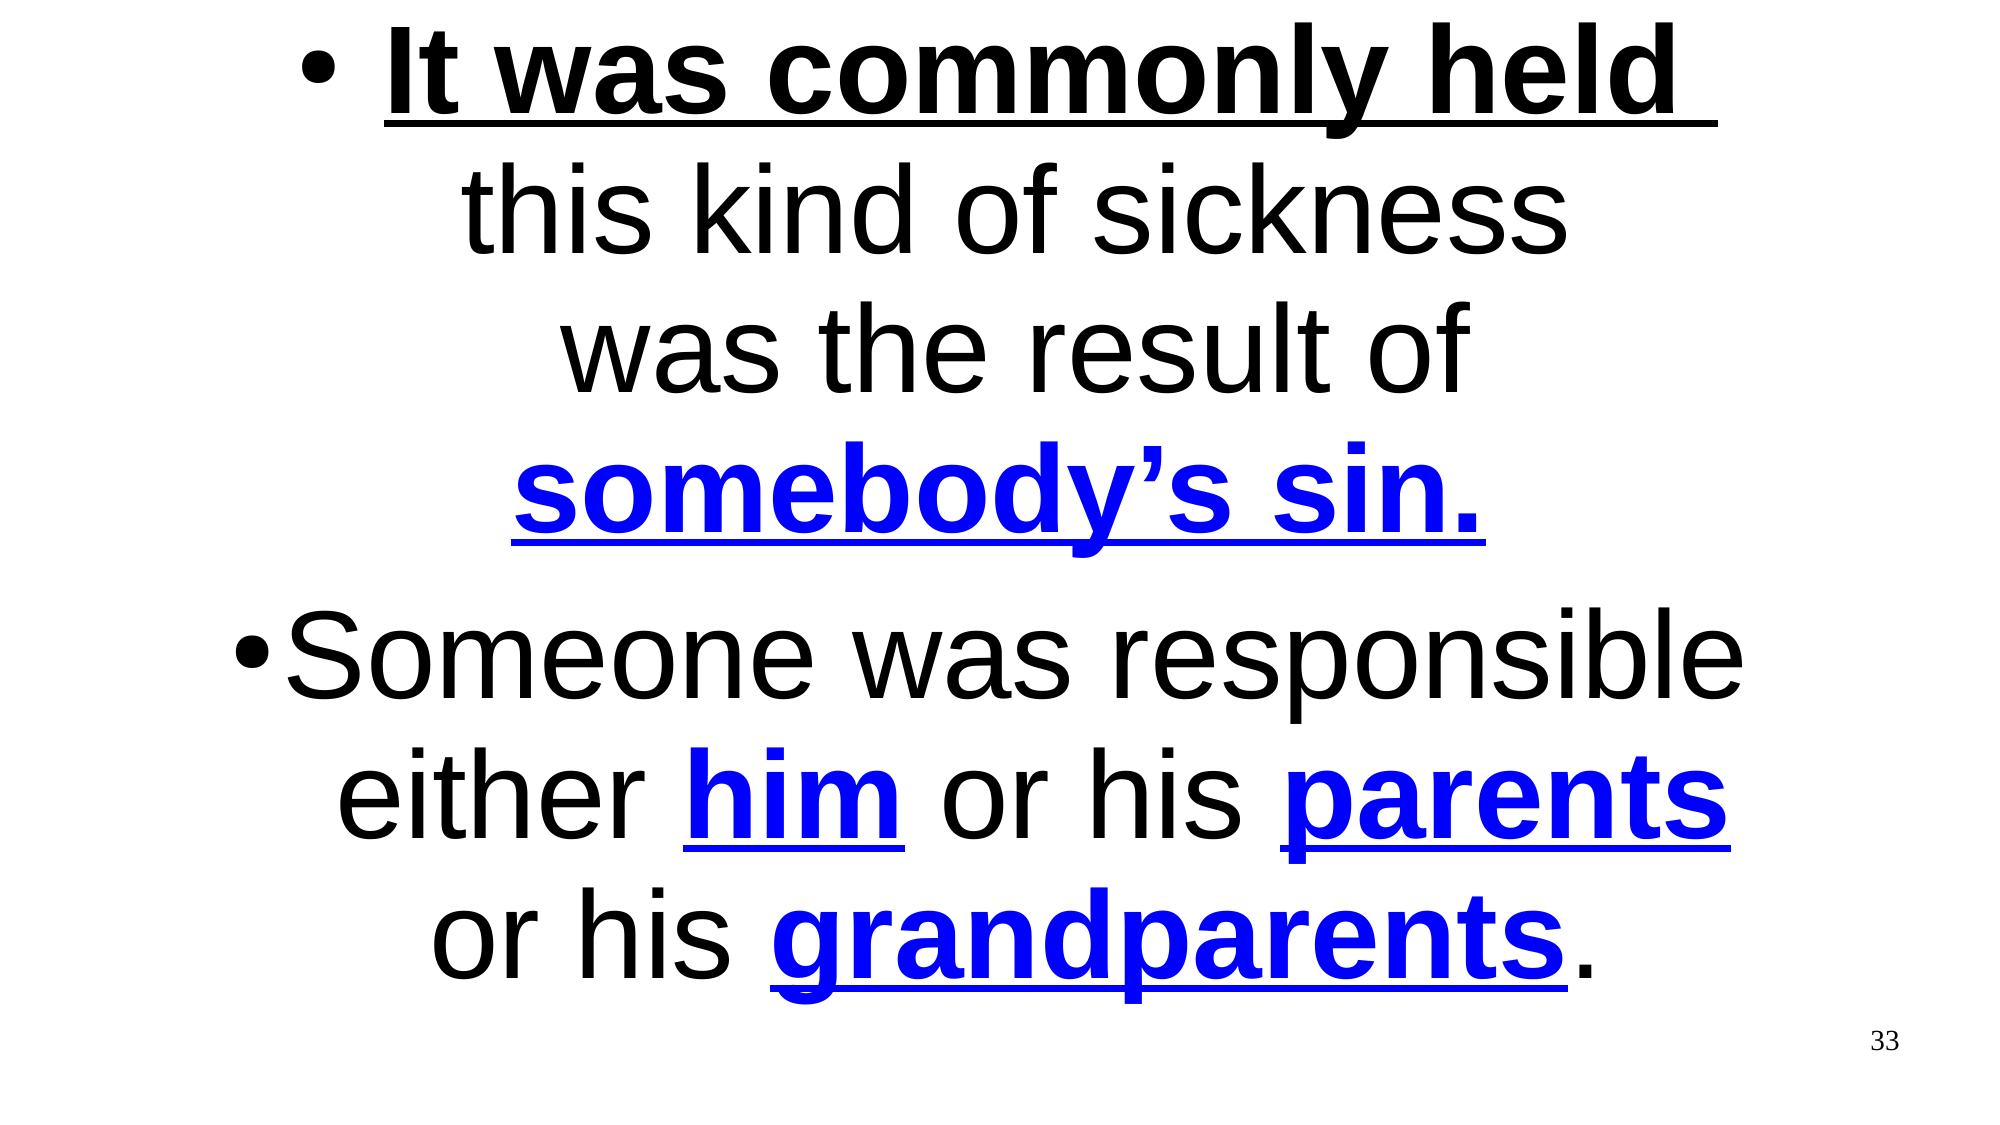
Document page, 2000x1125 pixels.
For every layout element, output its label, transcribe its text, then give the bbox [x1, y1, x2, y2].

list It was commonly held this kind of sickness was the result of somebody’s sin. Someone was responsible either him or his parents or his grandparents. [0, 0, 1996, 1123]
